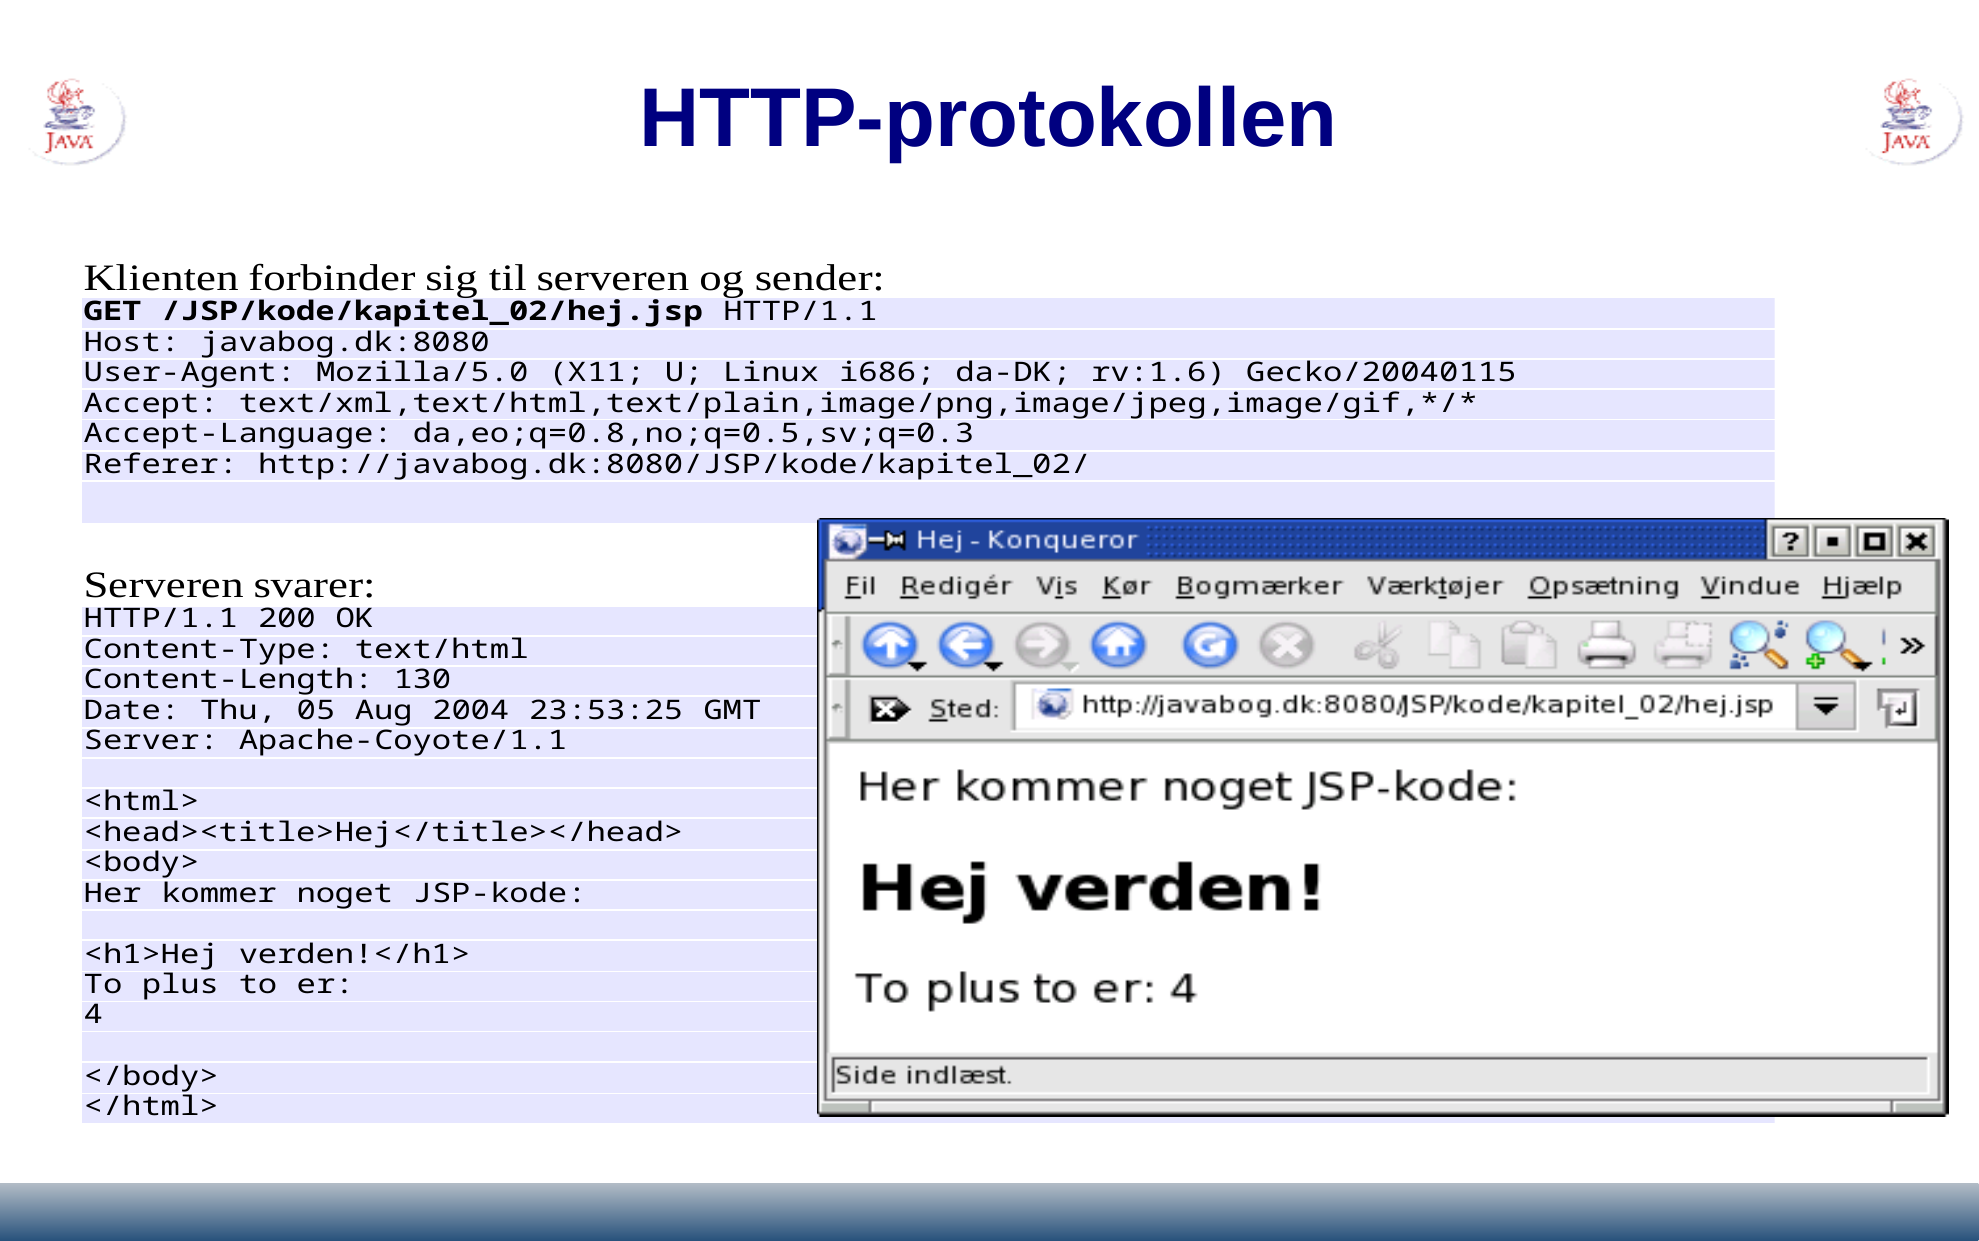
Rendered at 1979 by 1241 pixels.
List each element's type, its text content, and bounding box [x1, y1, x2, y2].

picture [12, 71, 131, 169]
picture [1849, 71, 1968, 169]
chart [81, 257, 1775, 1226]
picture [817, 518, 1949, 1117]
title HTTP-protokollen [142, 14, 1835, 222]
